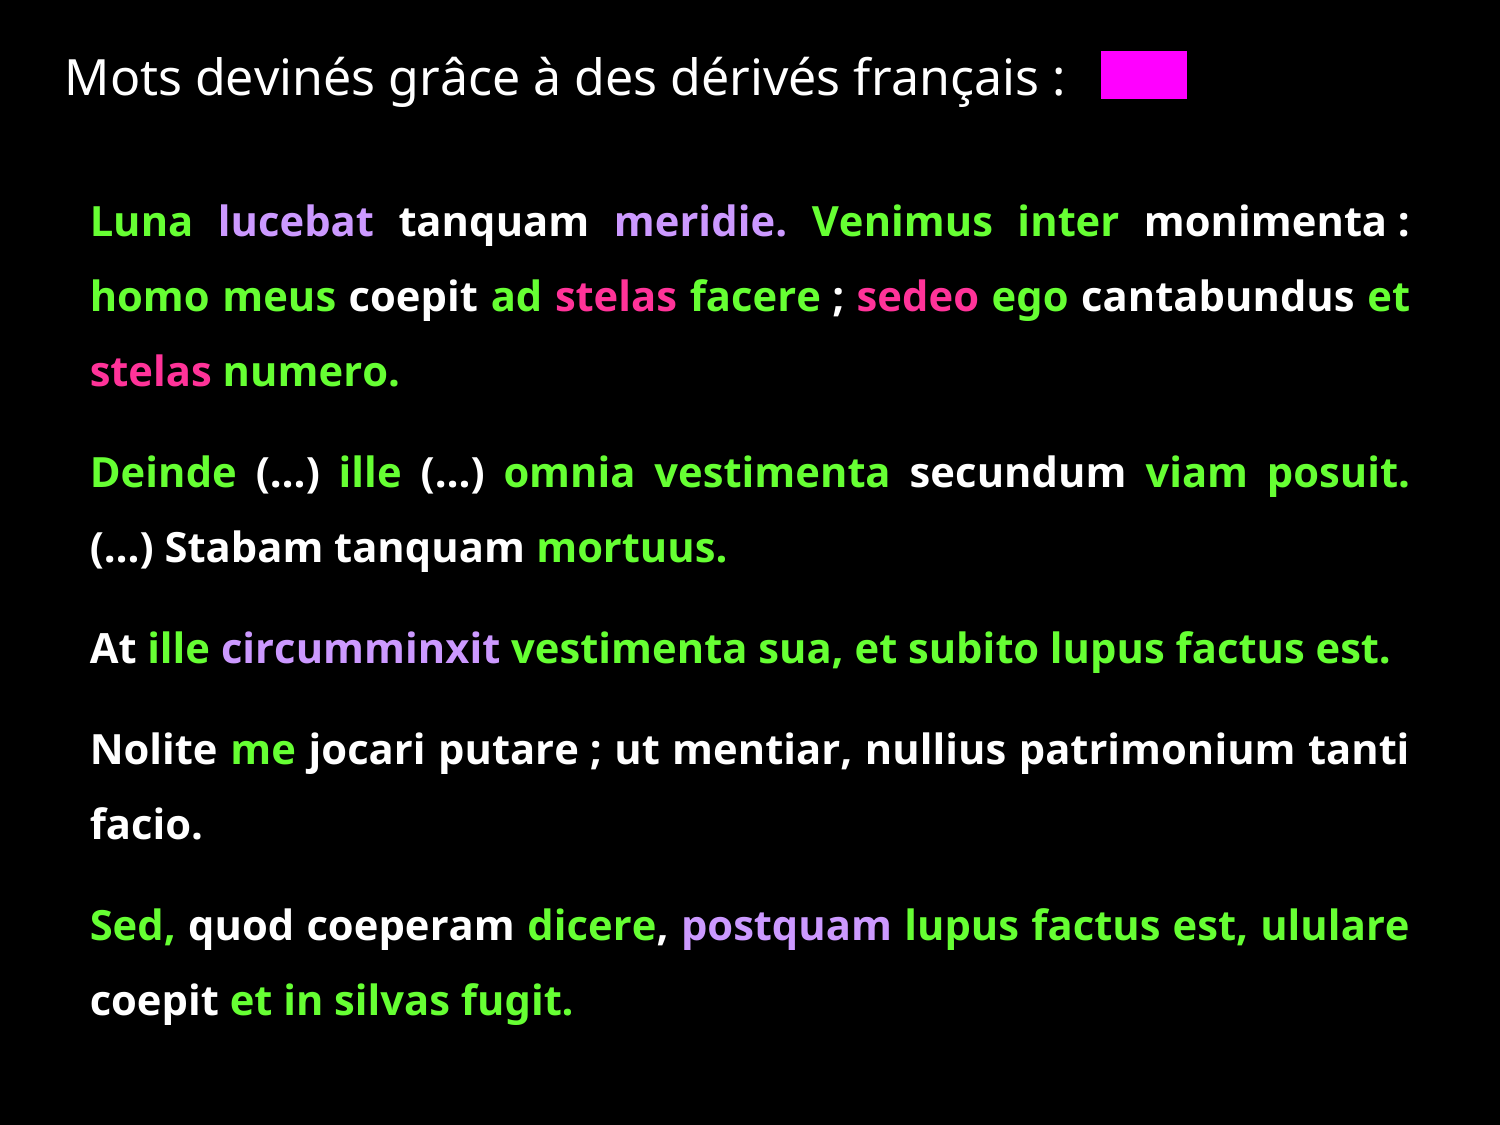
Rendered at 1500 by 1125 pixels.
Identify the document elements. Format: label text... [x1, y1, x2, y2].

text_box [1099, 50, 1188, 100]
text_box Luna lucebat tanquam meridie. Venimus inter monimenta : homo meus coepit ad stelas facere ; sedeo ego cantabundus et stelas numero. Deinde (…) ille (…) omnia vestimenta secundum viam posuit. (…) Stabam tanquam mortuus. At ille circumminxit vestimenta sua, et subito lupus factus est. Nolite me jocari putare ; ut mentiar, nullius patrimonium tanti facio. Sed, quod coeperam dicere, postquam lupus factus est, ululare coepit et in silvas fugit. [75, 162, 1426, 1032]
text_box Mots devinés grâce à des dérivés français : [49, 37, 1288, 113]
